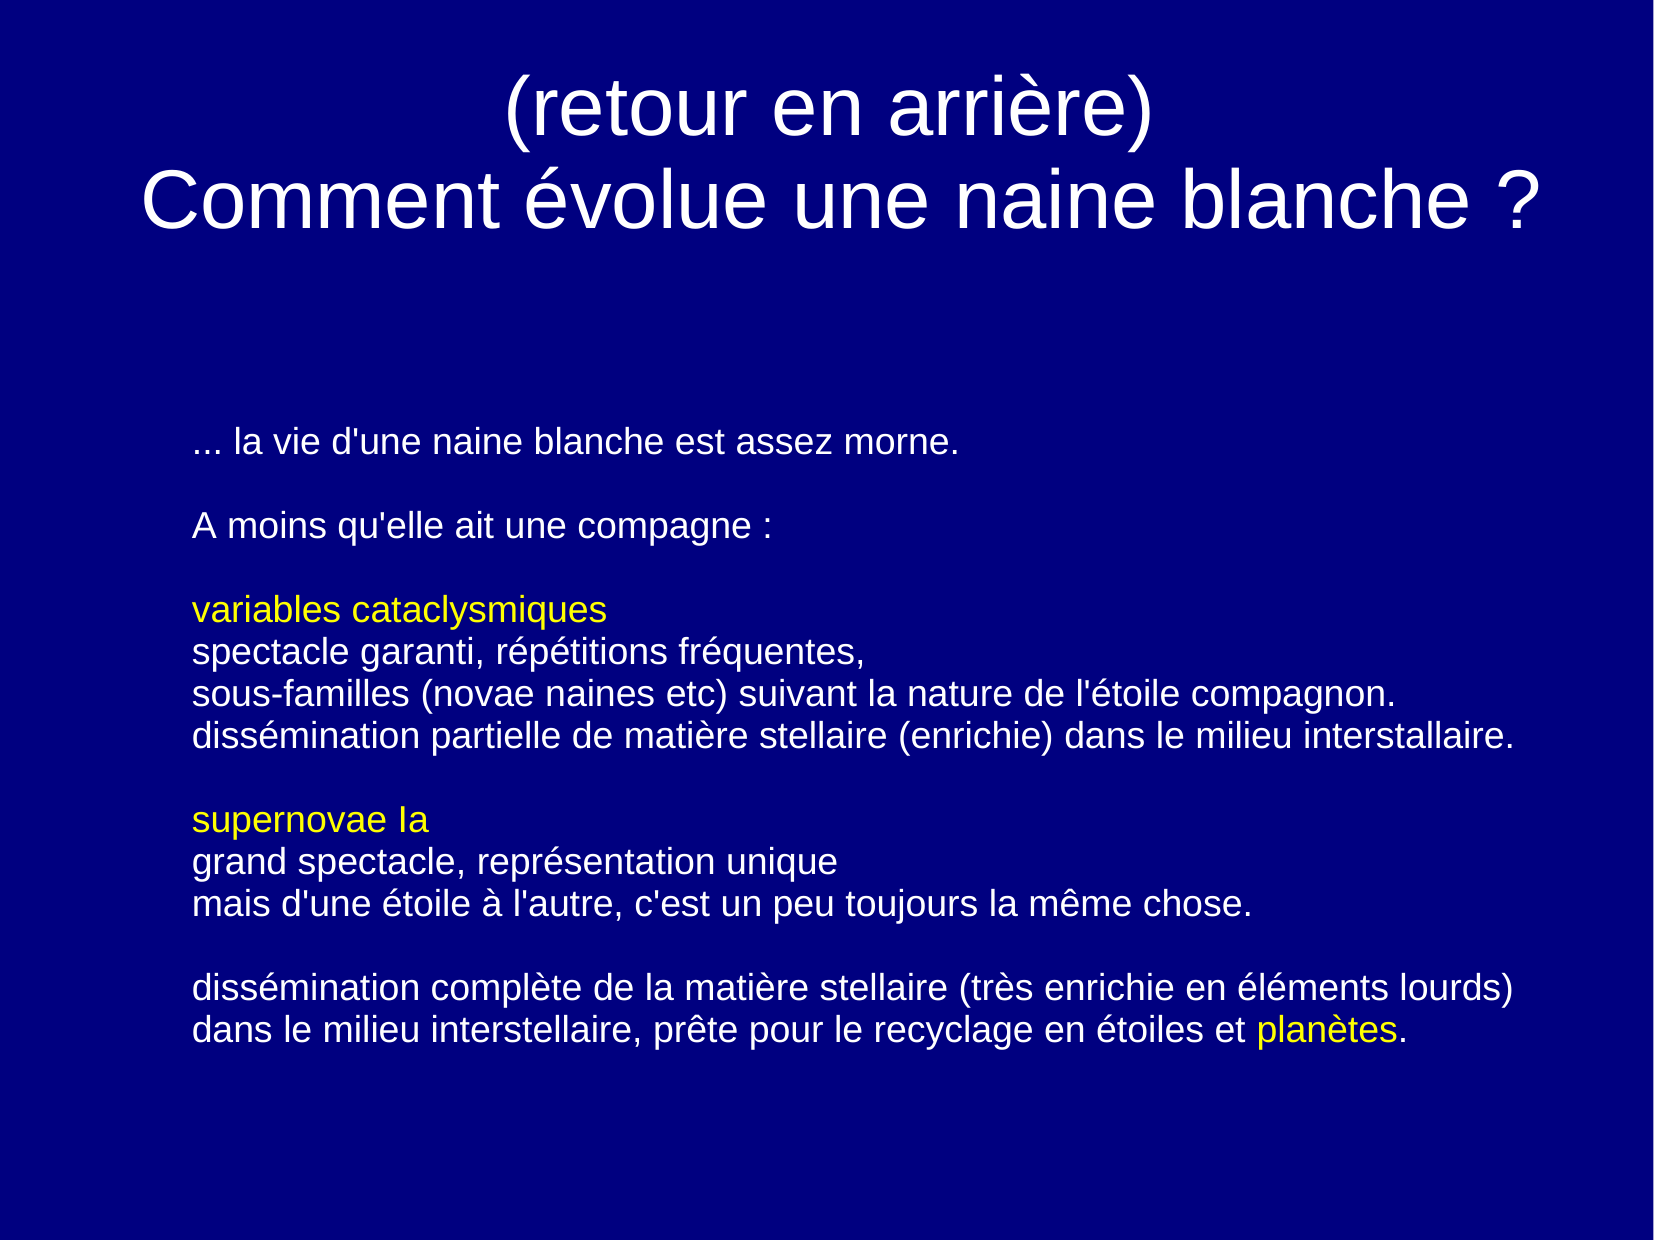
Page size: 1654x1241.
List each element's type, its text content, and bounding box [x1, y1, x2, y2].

title (retour en arrière) Comment évolue une naine blanche ? [29, 49, 1654, 257]
text_box ... la vie d'une naine blanche est assez morne. A moins qu'elle ait une compagne : variables cataclysmiques spectacle garanti, répétitions fréquentes, sous-familles (novae naines etc) suivant la nature de l'étoile compagnon. dissémination partielle de matière stellaire (enrichie) dans le milieu interstallaire. supernovae Ia grand spectacle, représentation unique mais d'une étoile à l'autre, c'est un peu toujours la même chose. dissémination complète de la matière stellaire (très enrichie en éléments lourds) dans le milieu interstellaire, prête pour le recyclage en étoiles et planètes. [177, 413, 1540, 1144]
